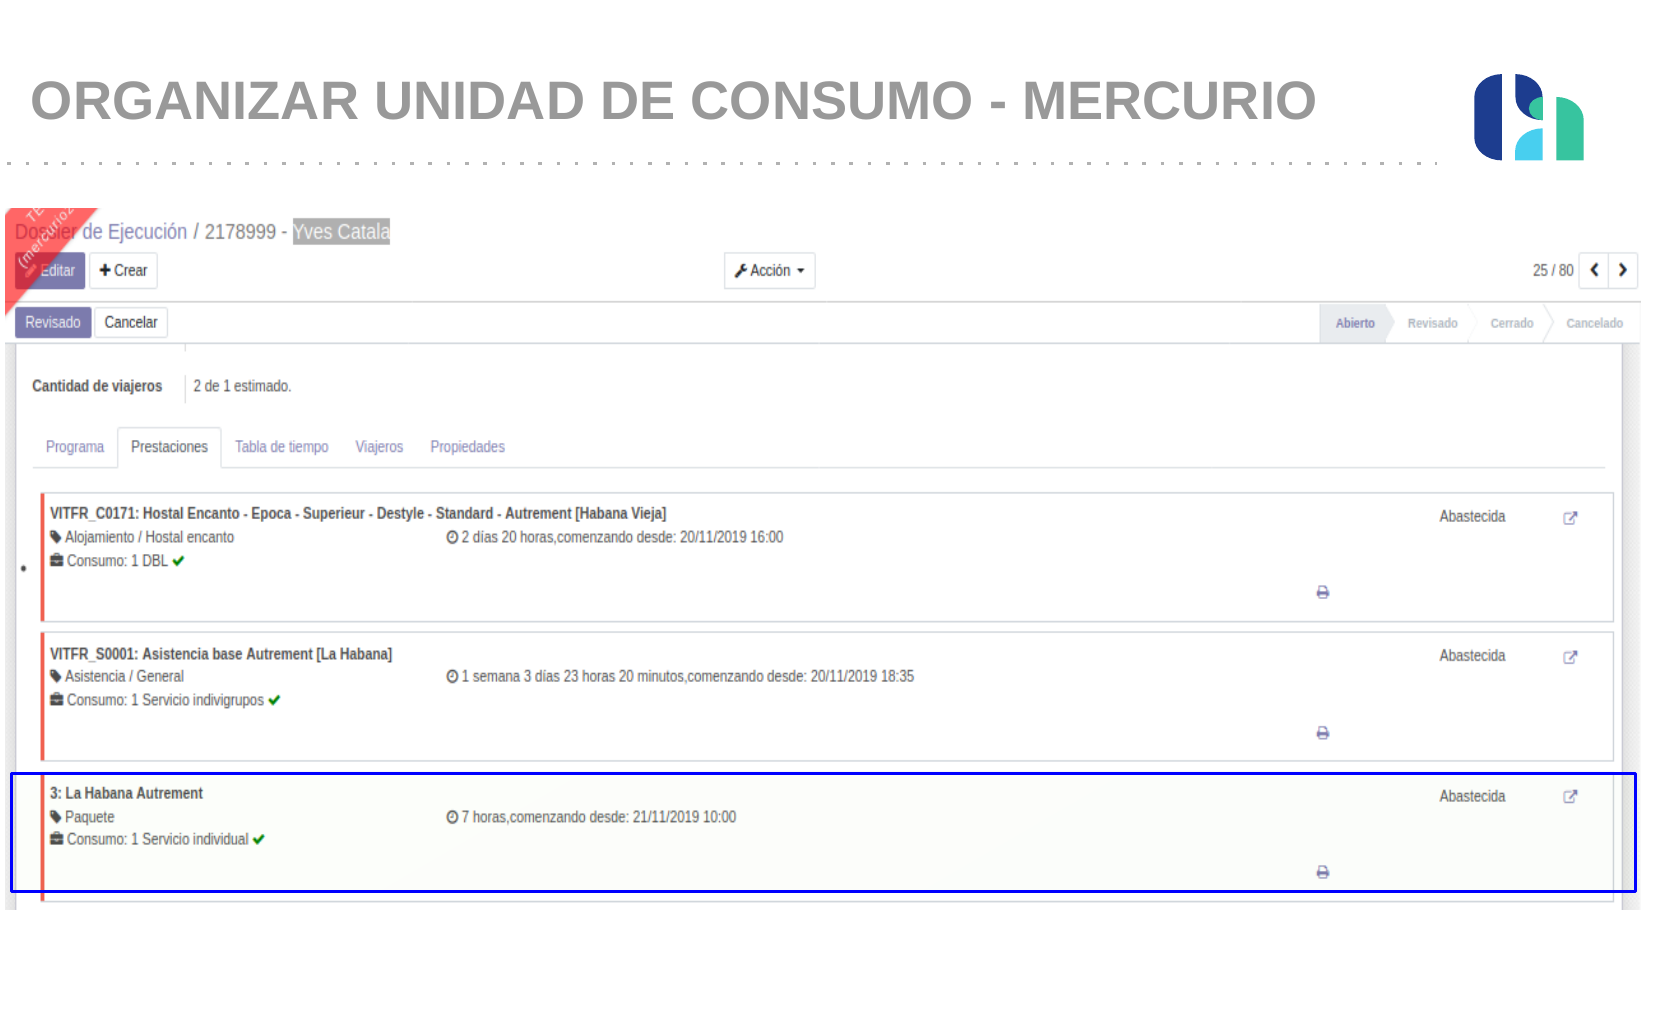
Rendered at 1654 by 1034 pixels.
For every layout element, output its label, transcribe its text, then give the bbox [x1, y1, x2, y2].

text_box ORGANIZAR UNIDAD DE CONSUMO - MERCURIO [30, 59, 1335, 142]
text_box [11, 773, 1636, 892]
picture [5, 208, 1641, 910]
picture [1474, 74, 1584, 161]
